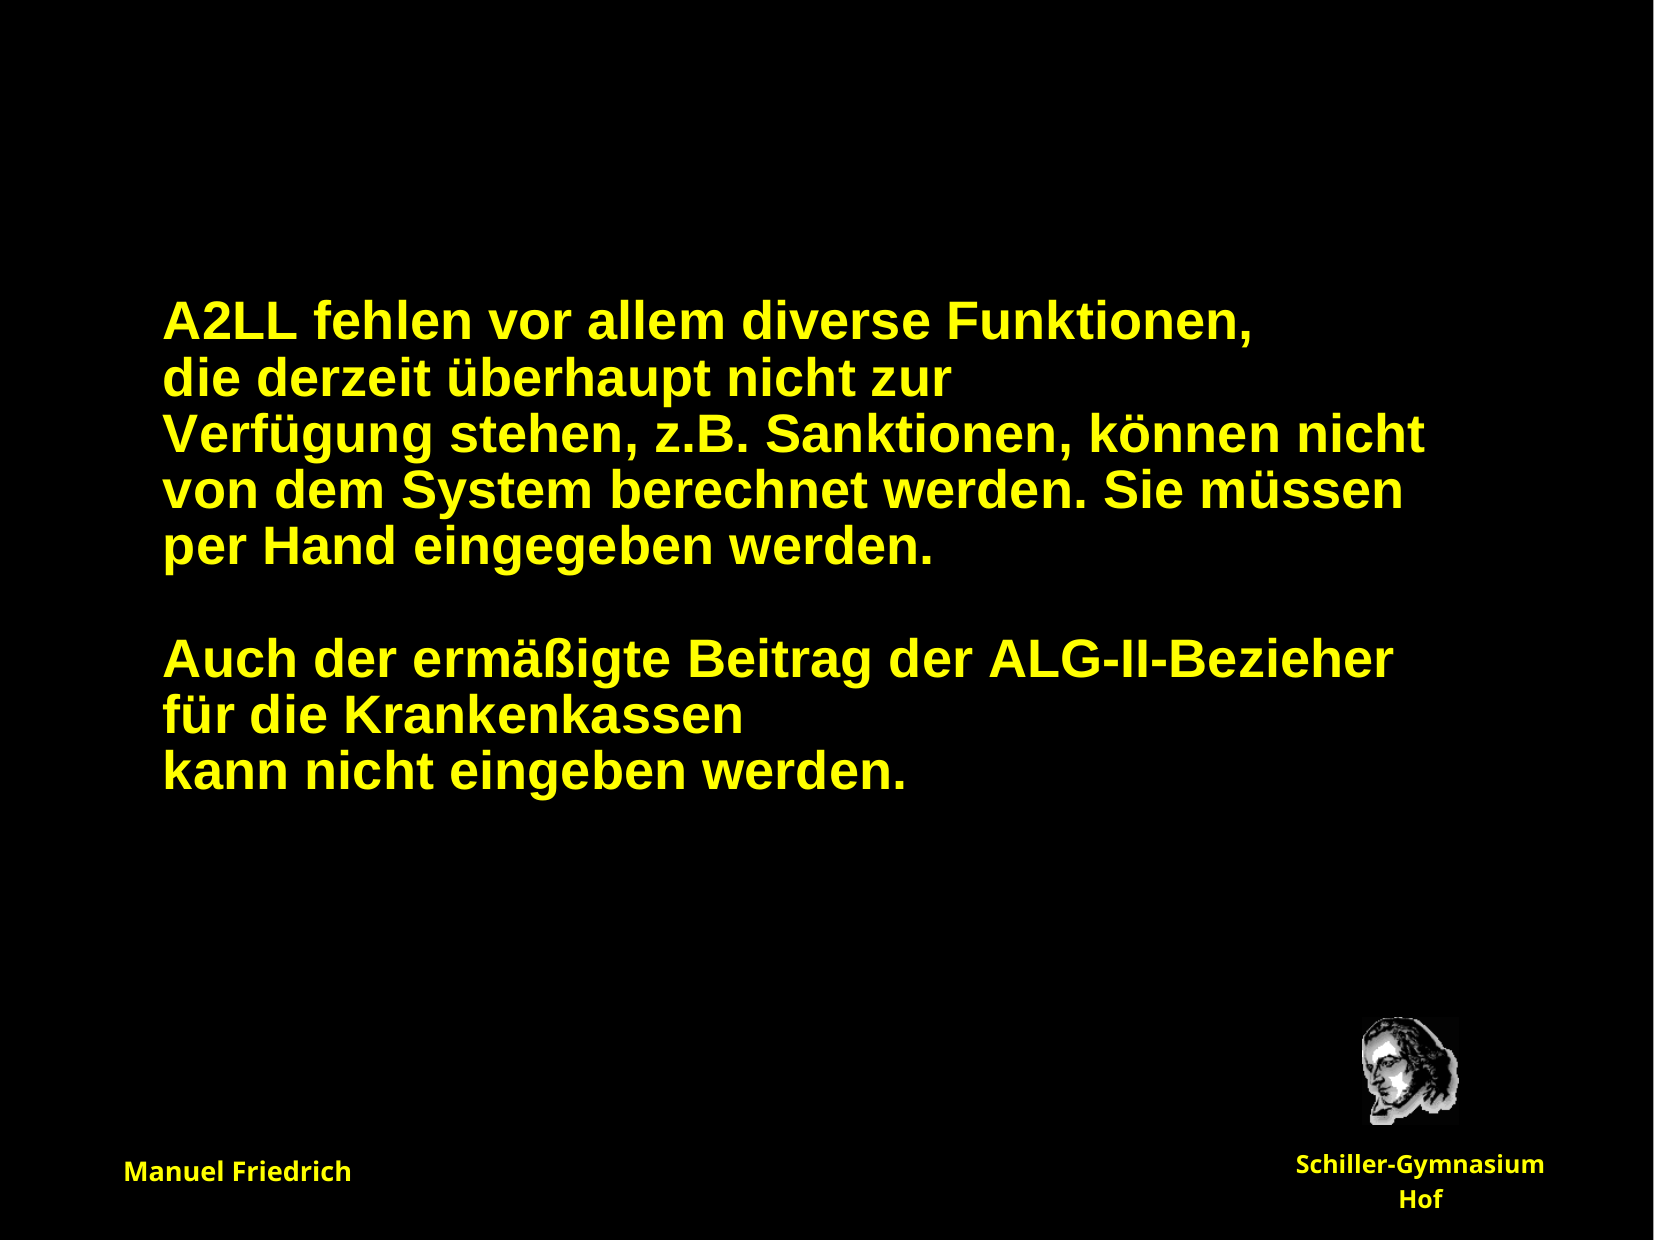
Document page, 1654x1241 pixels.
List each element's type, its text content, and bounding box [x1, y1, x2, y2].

text_box A2LL fehlen vor allem diverse Funktionen, die derzeit überhaupt nicht zur Verfügung stehen, z.B. Sanktionen, können nicht von dem System berechnet werden. Sie müssen per Hand eingegeben werden. Auch der ermäßigte Beitrag der ALG-II-Bezieher für die Krankenkassen kann nicht eingeben werden. [162, 294, 1443, 802]
text_box Schiller-Gymnasium Hof [1295, 1145, 1546, 1216]
text_box Manuel Friedrich [123, 1151, 353, 1191]
picture [1362, 1017, 1459, 1126]
